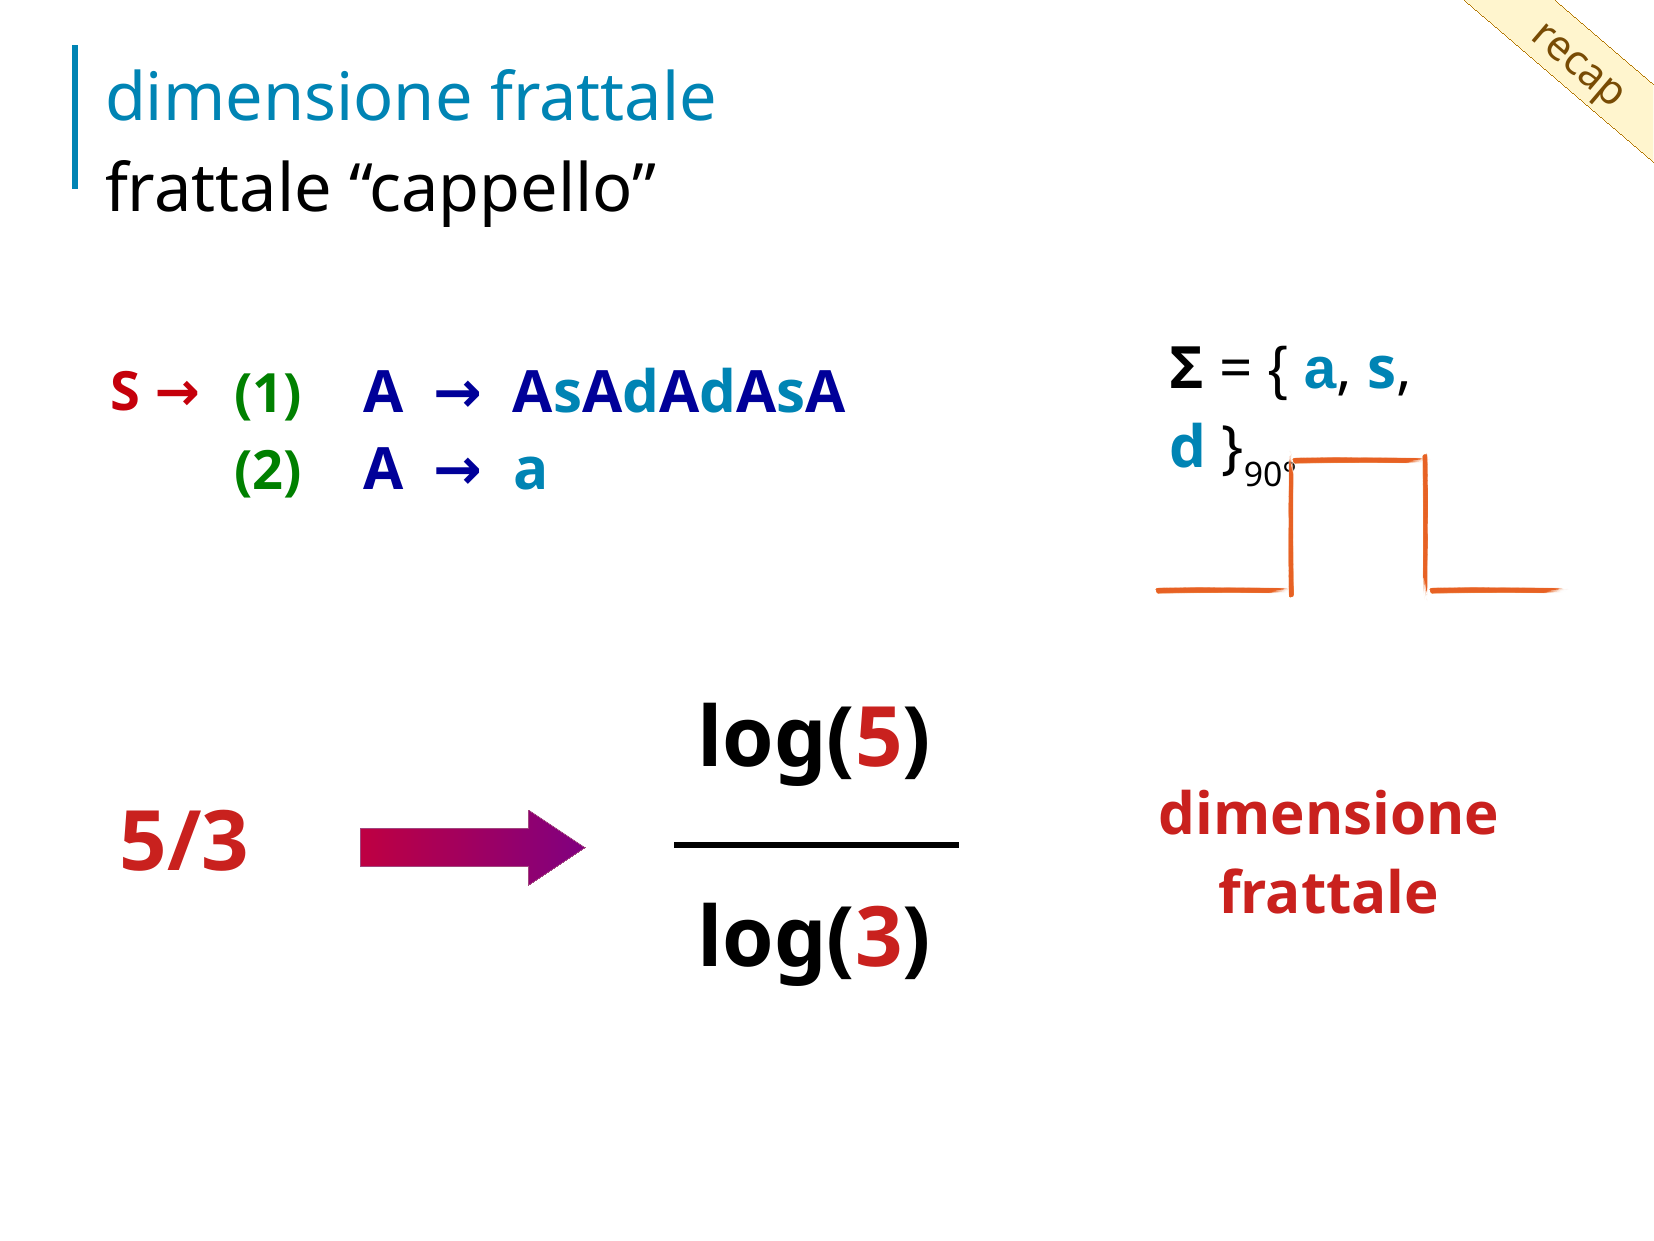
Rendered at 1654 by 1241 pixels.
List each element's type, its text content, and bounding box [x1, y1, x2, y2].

text_box S → [87, 348, 219, 429]
text_box recap [1464, 0, 1654, 163]
text_box (1) A → AsAdAdAsA [219, 345, 871, 421]
text_box [360, 810, 586, 886]
text_box log(5) log(3) [682, 848, 946, 991]
text_box (2) A → a [219, 421, 871, 512]
picture [1429, 587, 1569, 594]
text_box Σ = { a, s, d }90° [1155, 318, 1561, 421]
title dimensione frattale frattale “cappello” [105, 49, 1571, 200]
picture [1155, 450, 1431, 602]
text_box 5/3 [105, 780, 271, 895]
text_box log(5) log(3) [682, 675, 946, 842]
text_box dimensione frattale [1097, 765, 1561, 911]
